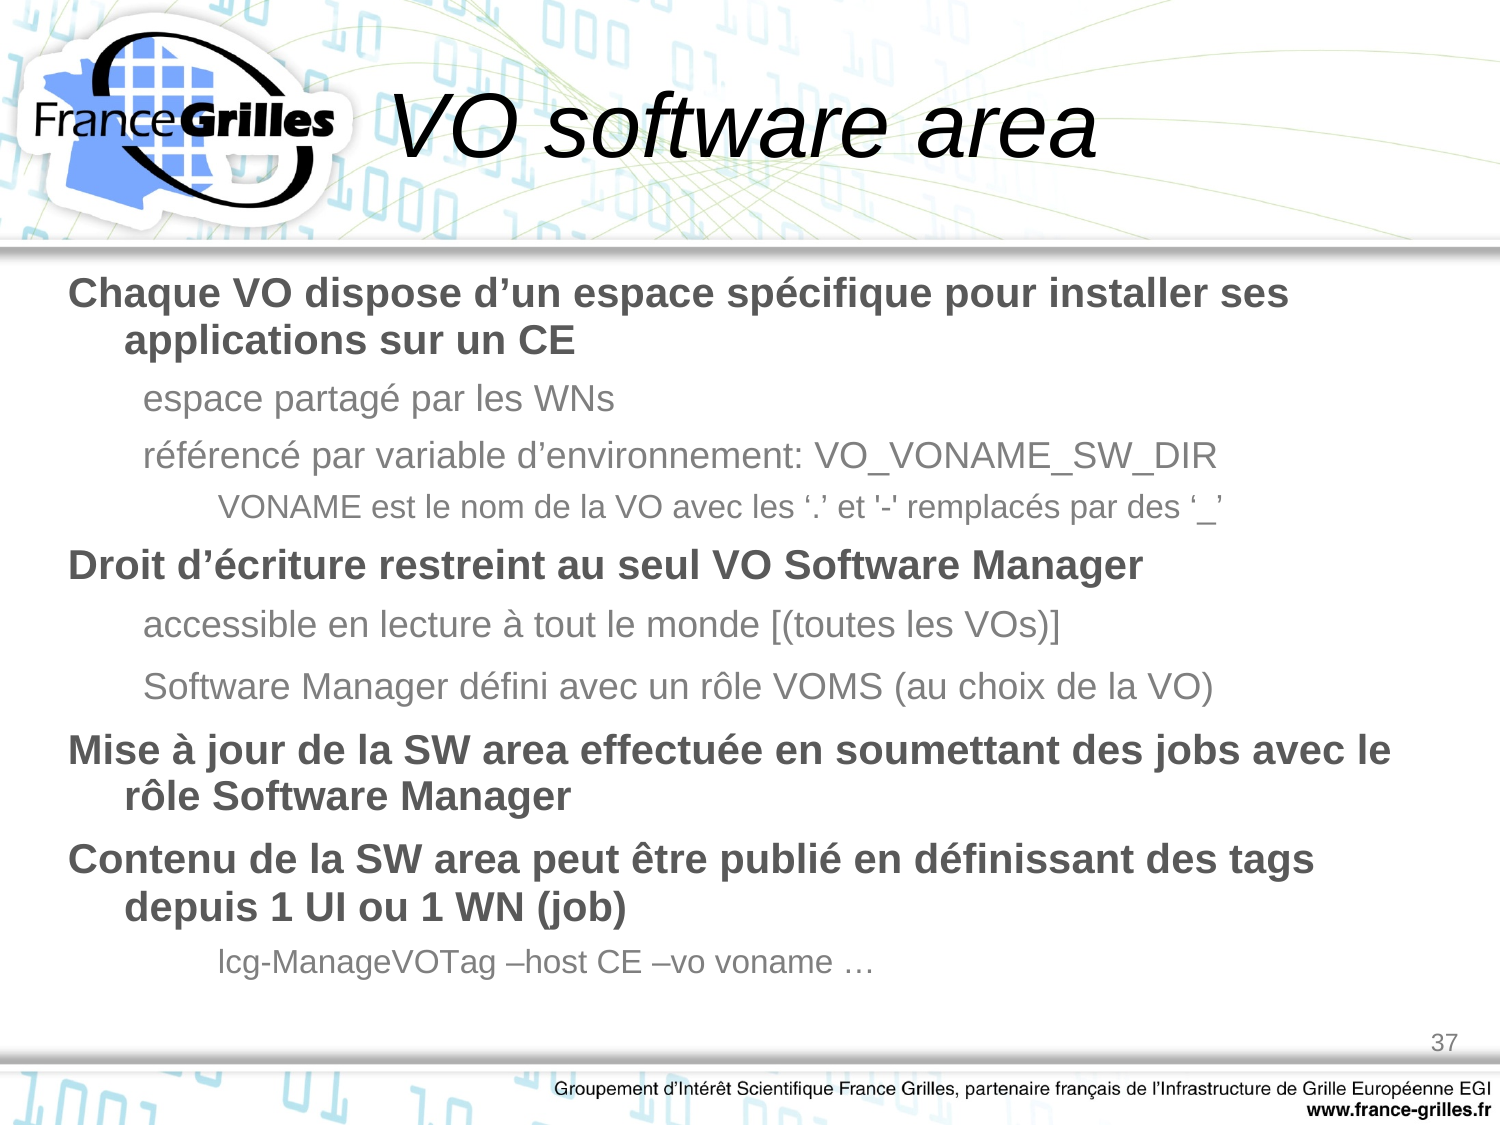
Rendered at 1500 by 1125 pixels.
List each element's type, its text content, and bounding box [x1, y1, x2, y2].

title VO software area [372, 7, 1459, 244]
list Chaque VO dispose d’un espace spécifique pour installer ses applications sur un CE espace partagé par les WNs référencé par variable d’environnement: VO_VONAME_SW_DIR VONAME est le nom de la VO avec les ‘.’ et '-' remplacés par des ‘_’ Droit d’écriture restreint au seul VO Software Manager accessible en lecture à tout le monde [(toutes les VOs)‏] Software Manager défini avec un rôle VOMS (au choix de la VO)‏ Mise à jour de la SW area effectuée en soumettant des jobs avec le rôle Software Manager Contenu de la SW area peut être publié en définissant des tags depuis 1 UI ou 1 WN (job)‏ lcg-ManageVOTag –host CE –vo voname … [53, 262, 1459, 1063]
picture [0, 0, 1500, 1125]
